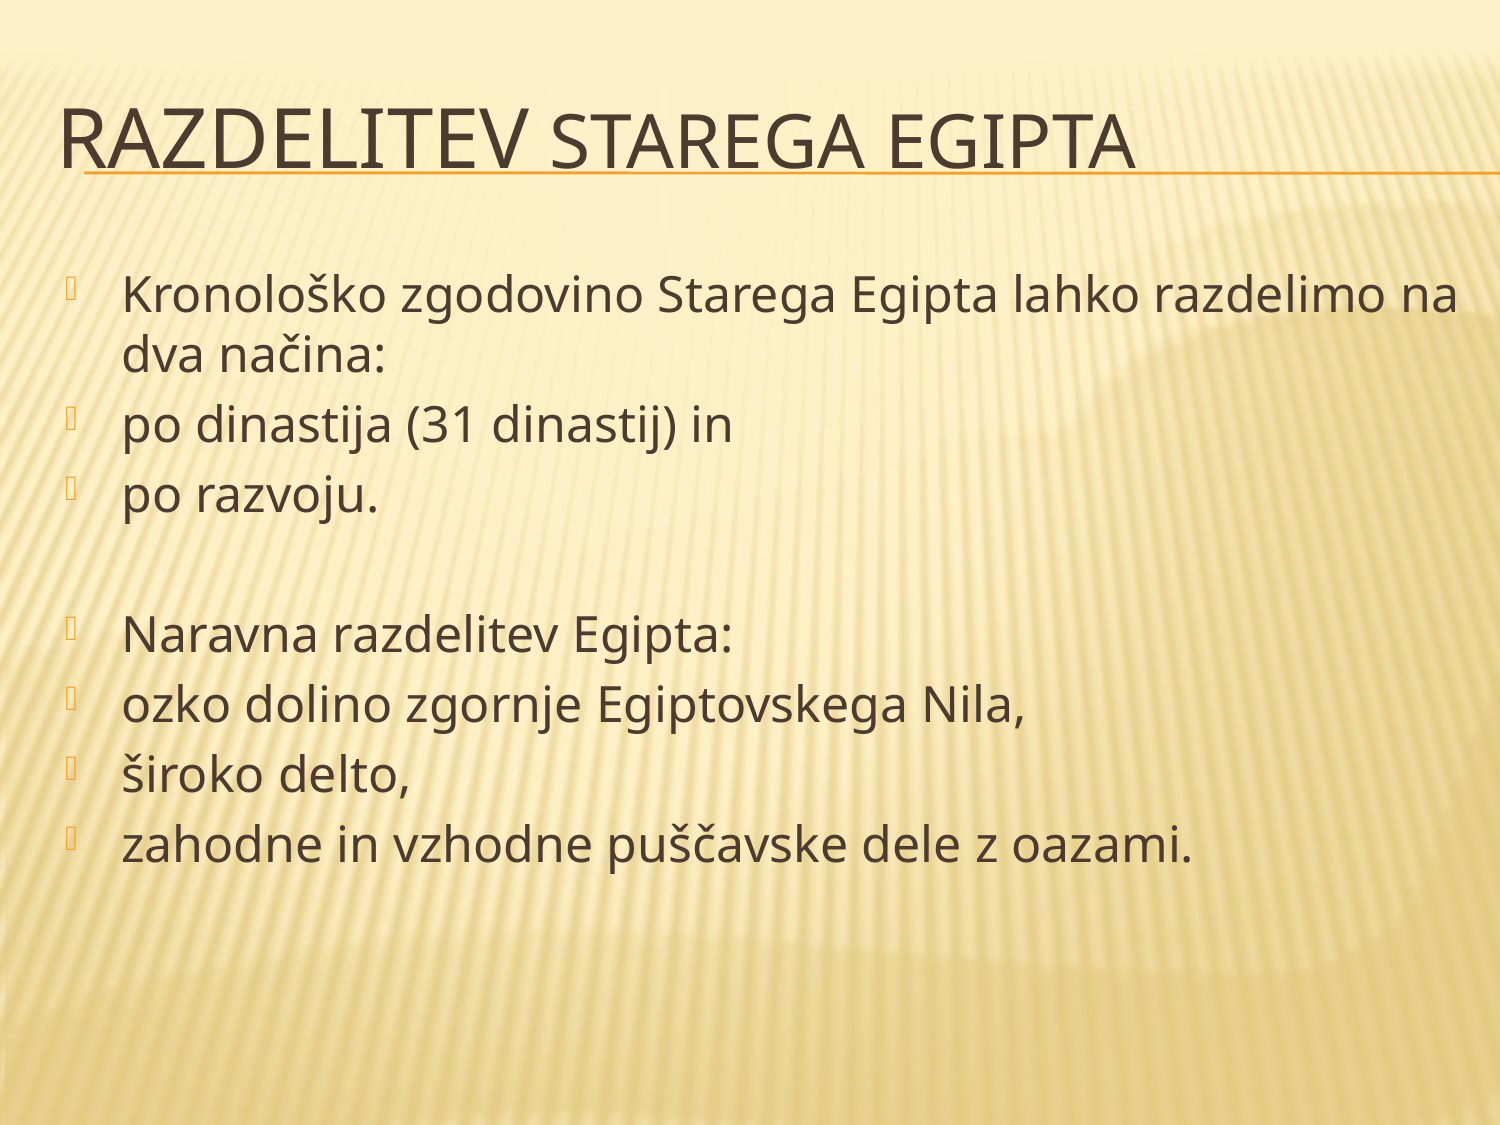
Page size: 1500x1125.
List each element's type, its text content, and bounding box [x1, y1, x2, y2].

picture [0, 0, 1500, 1125]
list Kronološko zgodovino Starega Egipta lahko razdelimo na dva načina: po dinastija (31 dinastij) in po razvoju. Naravna razdelitev Egipta: ozko dolino zgornje Egiptovskega Nila, široko delto, zahodne in vzhodne puščavske dele z oazami. [50, 254, 1475, 1071]
title Razdelitev starega egipta [41, 66, 1467, 204]
